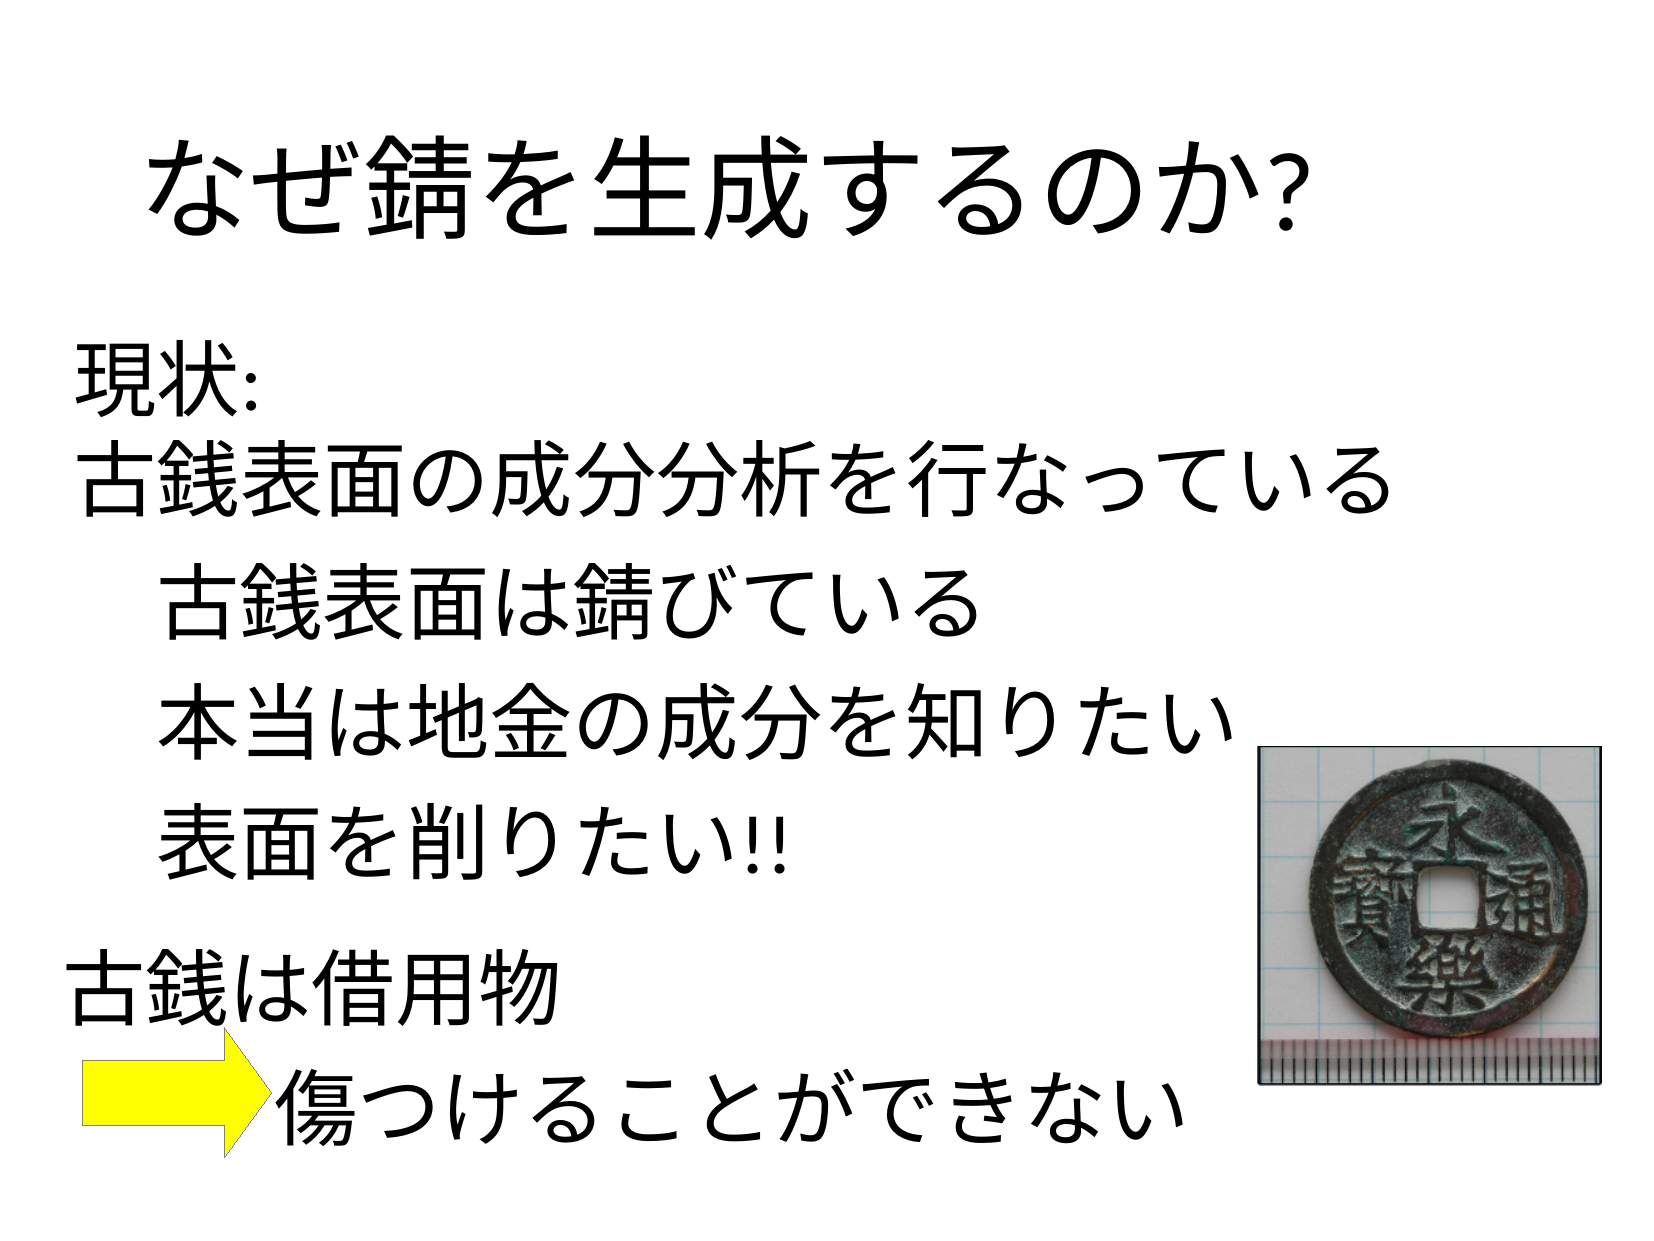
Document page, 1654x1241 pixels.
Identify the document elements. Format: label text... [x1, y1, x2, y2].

text_box [82, 1027, 272, 1158]
text_box なぜ錆を生成するのか? [123, 110, 1501, 261]
text_box 現状: 古銭表面の成分分析を行なっている [58, 319, 1595, 535]
text_box 古銭は借用物 傷つけることができない [47, 915, 1205, 1147]
text_box 古銭表面は錆びている 本当は地金の成分を知りたい 表面を削りたい!! [141, 529, 1468, 862]
picture [1257, 746, 1602, 1087]
